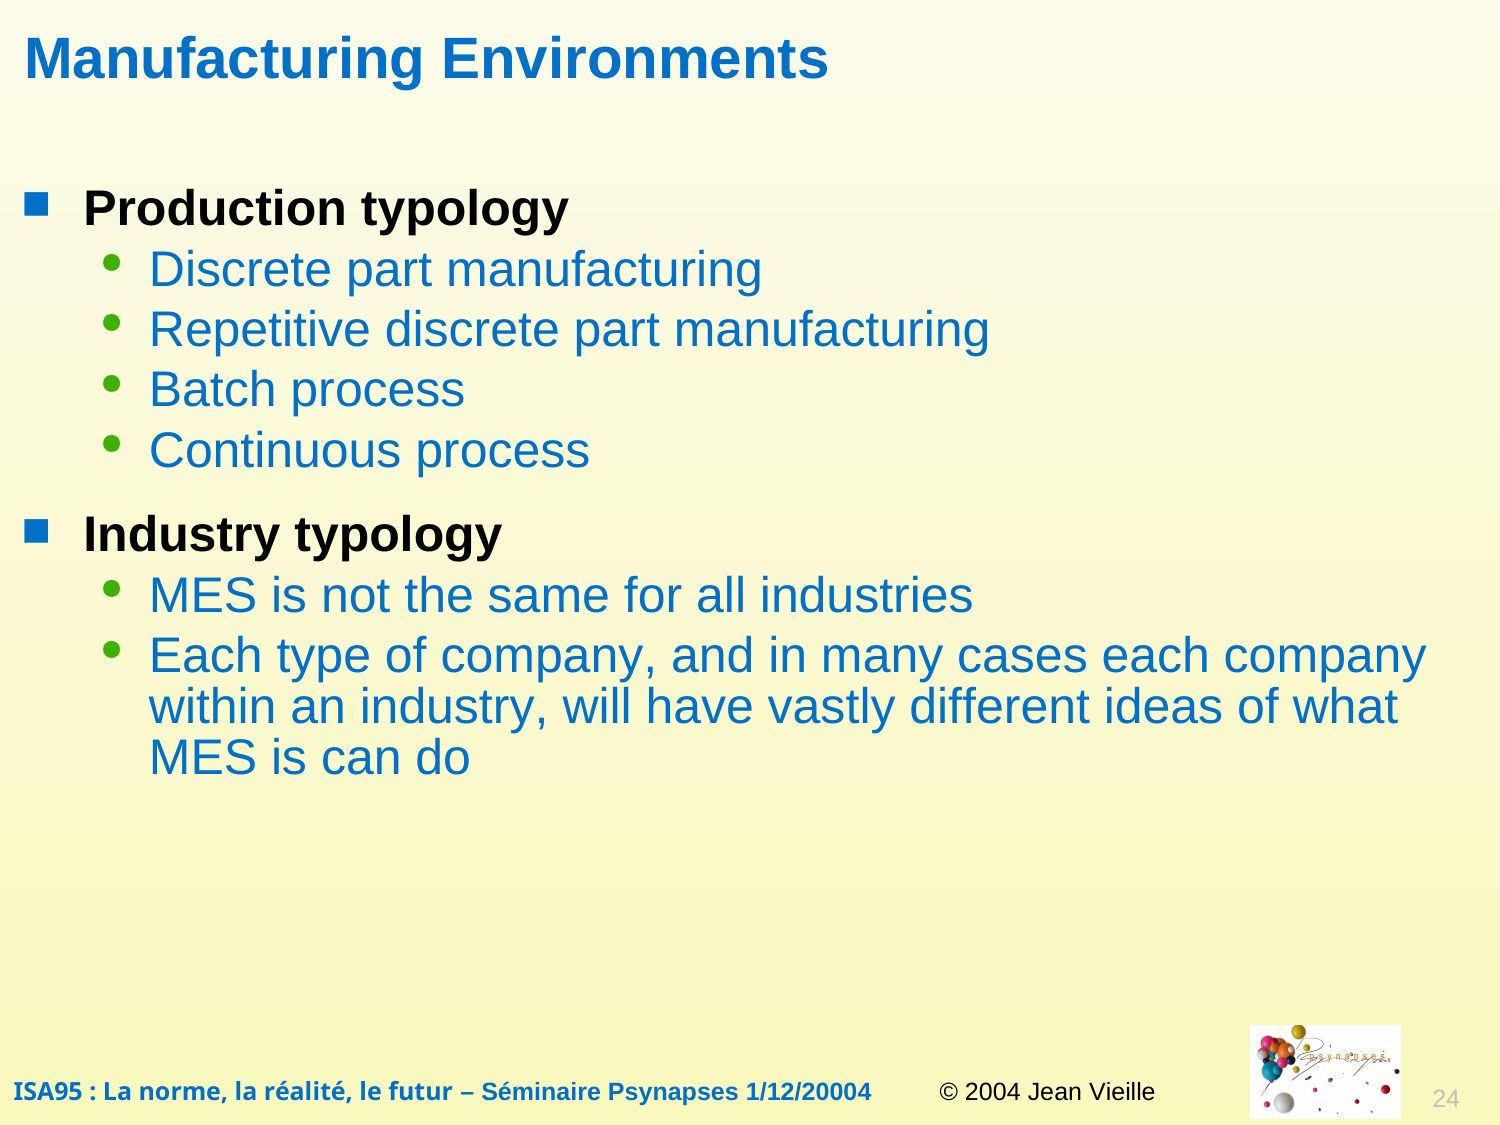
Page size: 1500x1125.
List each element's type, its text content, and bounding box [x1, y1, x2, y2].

list Production typology Discrete part manufacturing Repetitive discrete part manufacturing Batch process Continuous process Industry typology MES is not the same for all industries Each type of company, and in many cases each company within an industry, will have vastly different ideas of what MES is can do [12, 174, 1476, 1026]
title Manufacturing Environments [9, 12, 1476, 151]
picture [1250, 1026, 1401, 1119]
